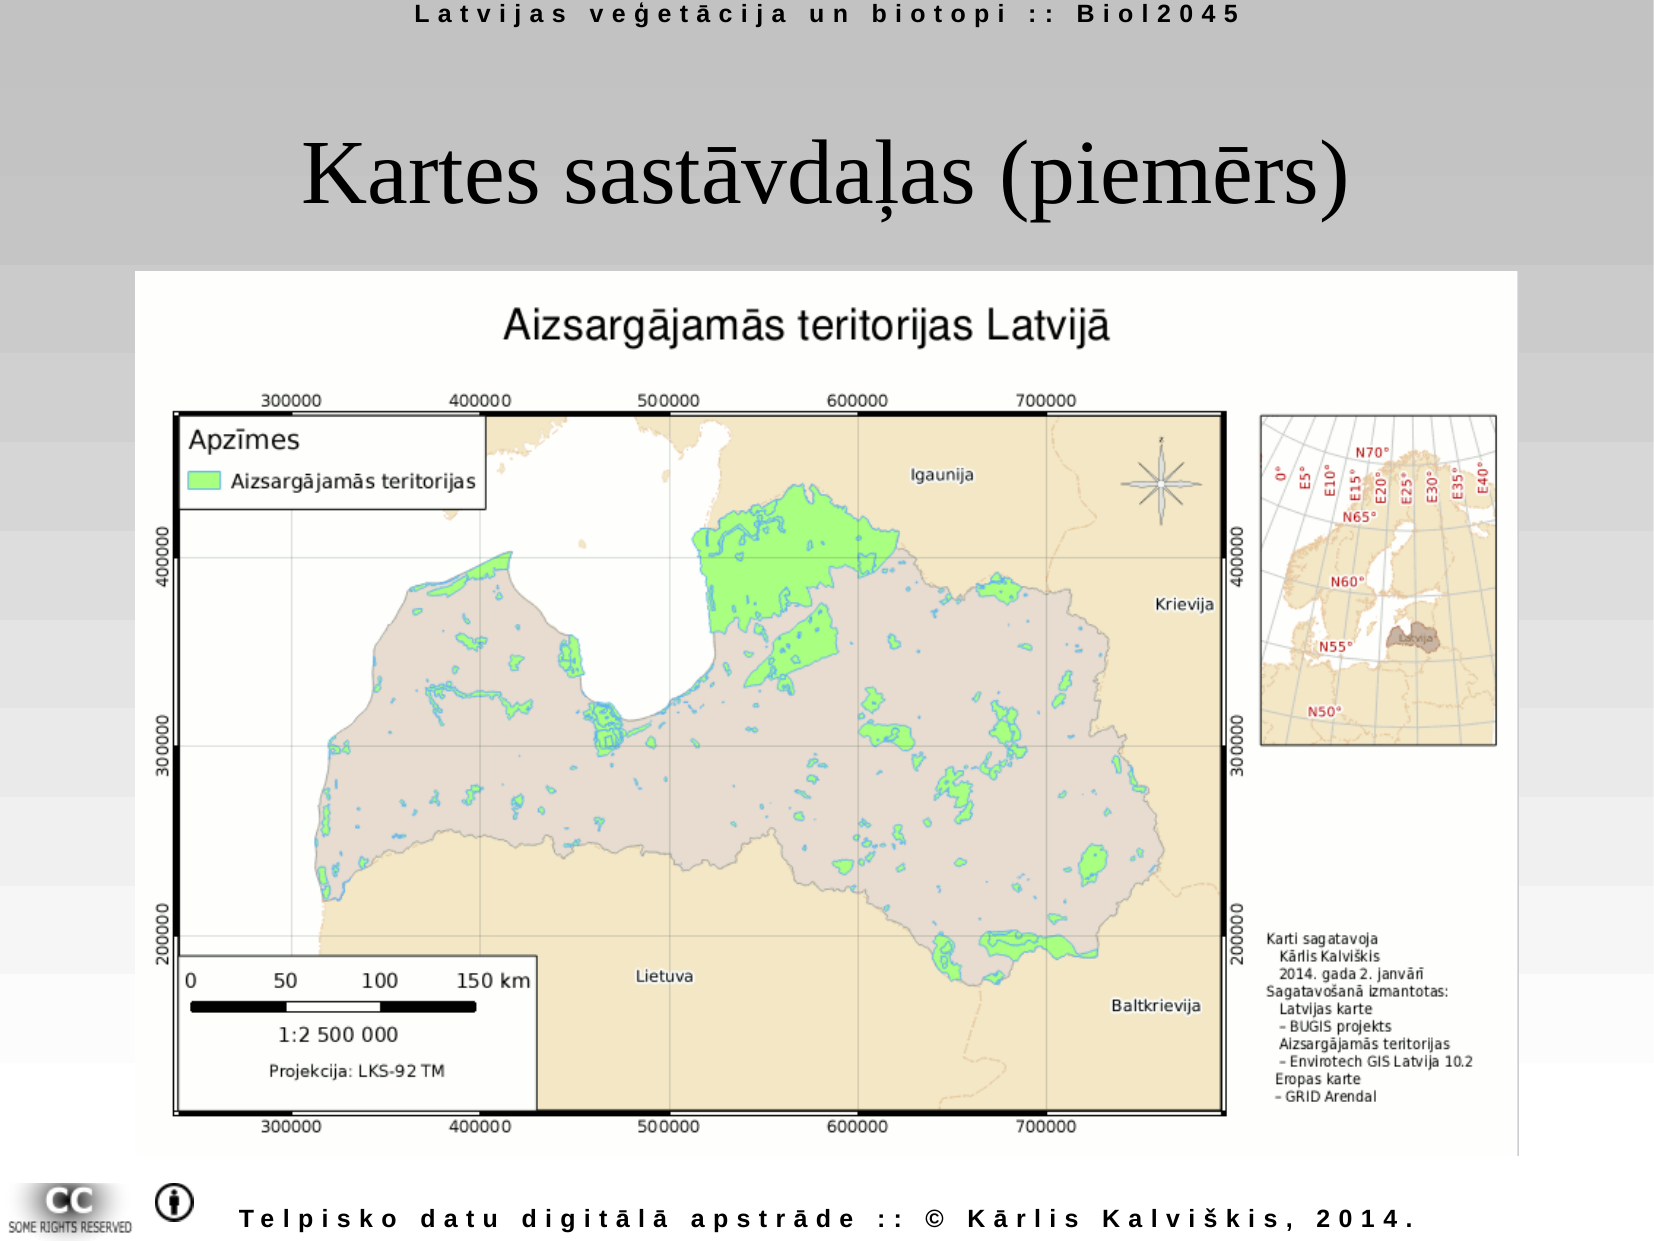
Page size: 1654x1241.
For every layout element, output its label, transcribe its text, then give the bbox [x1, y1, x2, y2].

picture [0, 0, 1654, 1241]
title Kartes sastāvdaļas (piemērs) [29, 49, 1625, 296]
